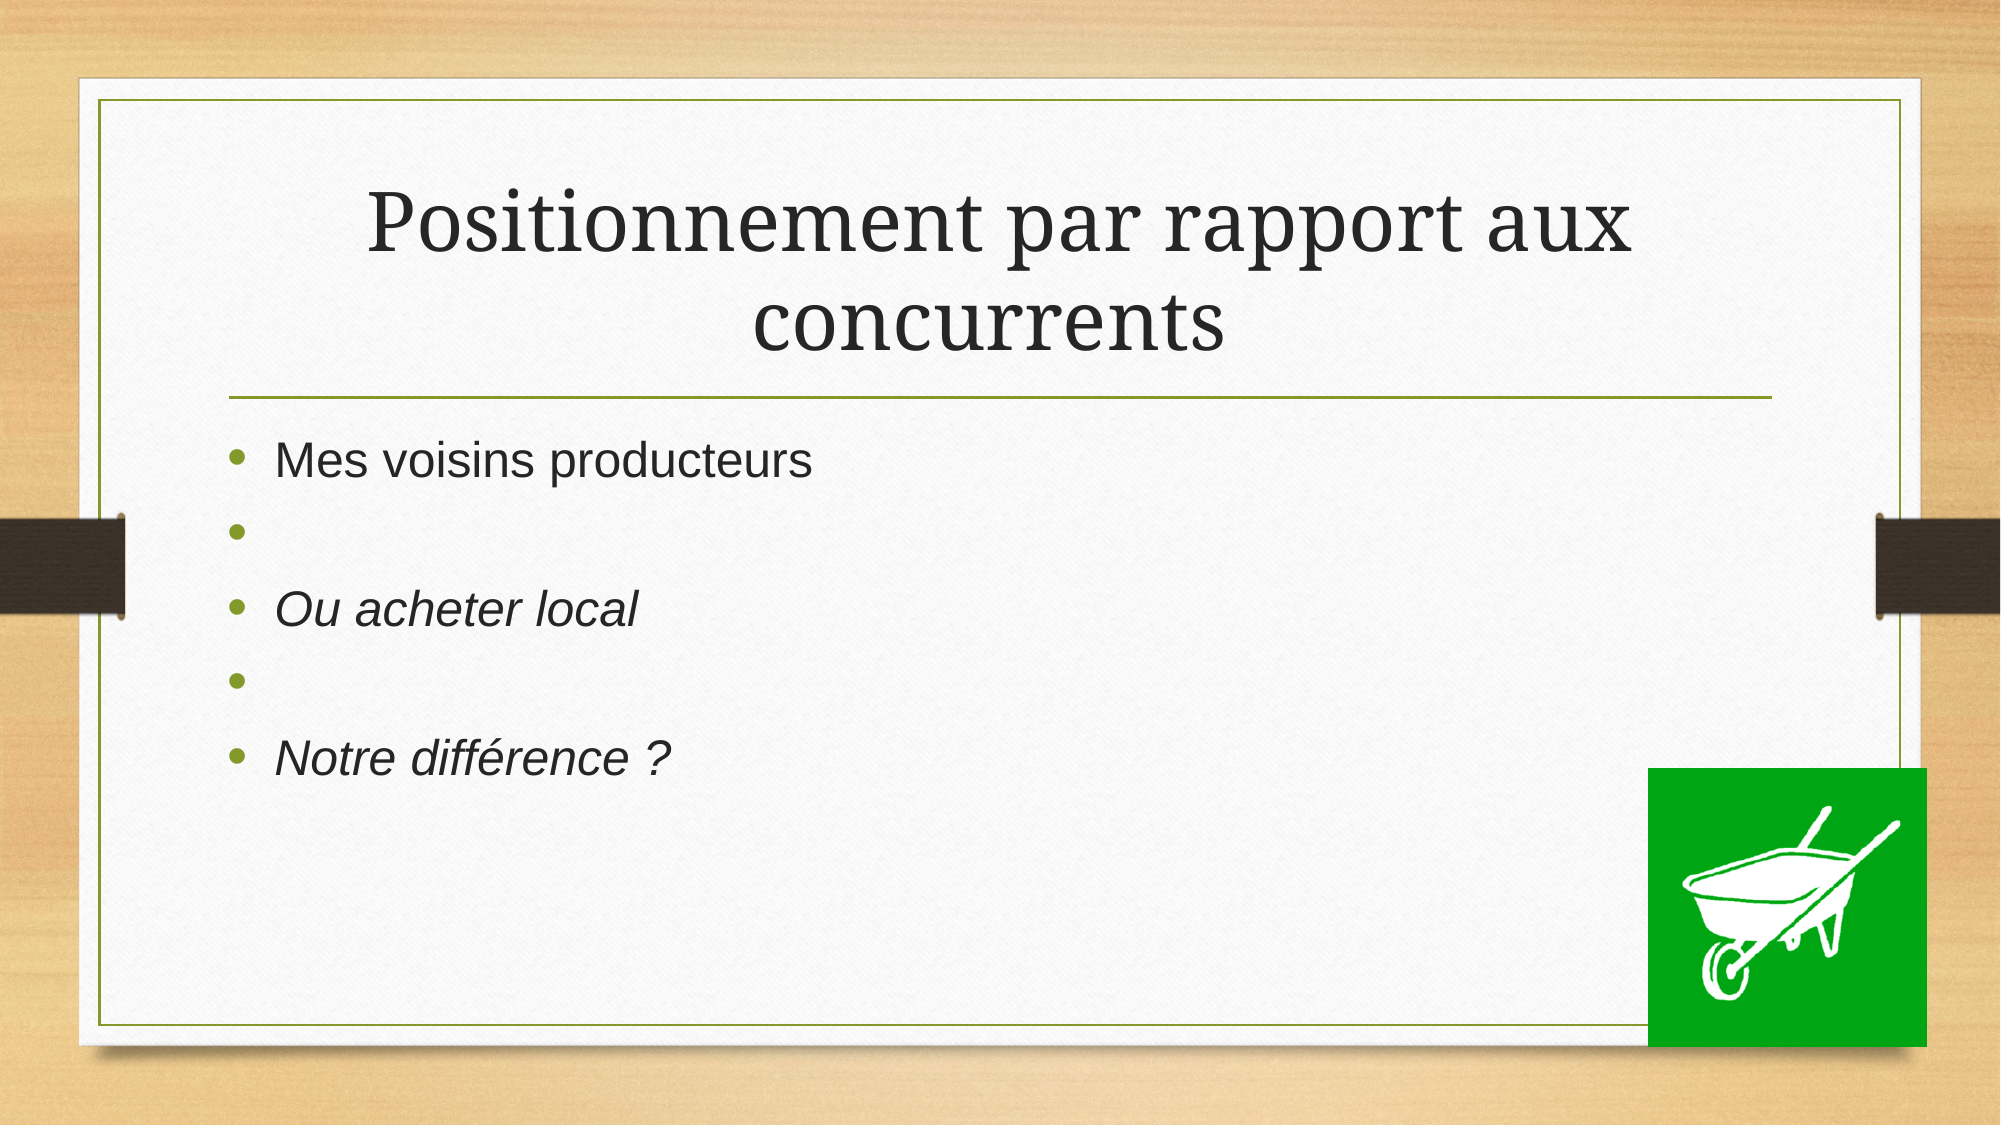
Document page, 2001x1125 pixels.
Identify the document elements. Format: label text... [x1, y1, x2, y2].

title Positionnement par rapport aux concurrents [212, 161, 1788, 376]
list Mes voisins producteurs Ou acheter local Notre différence ? [212, 419, 1788, 964]
picture [1648, 768, 1927, 1047]
